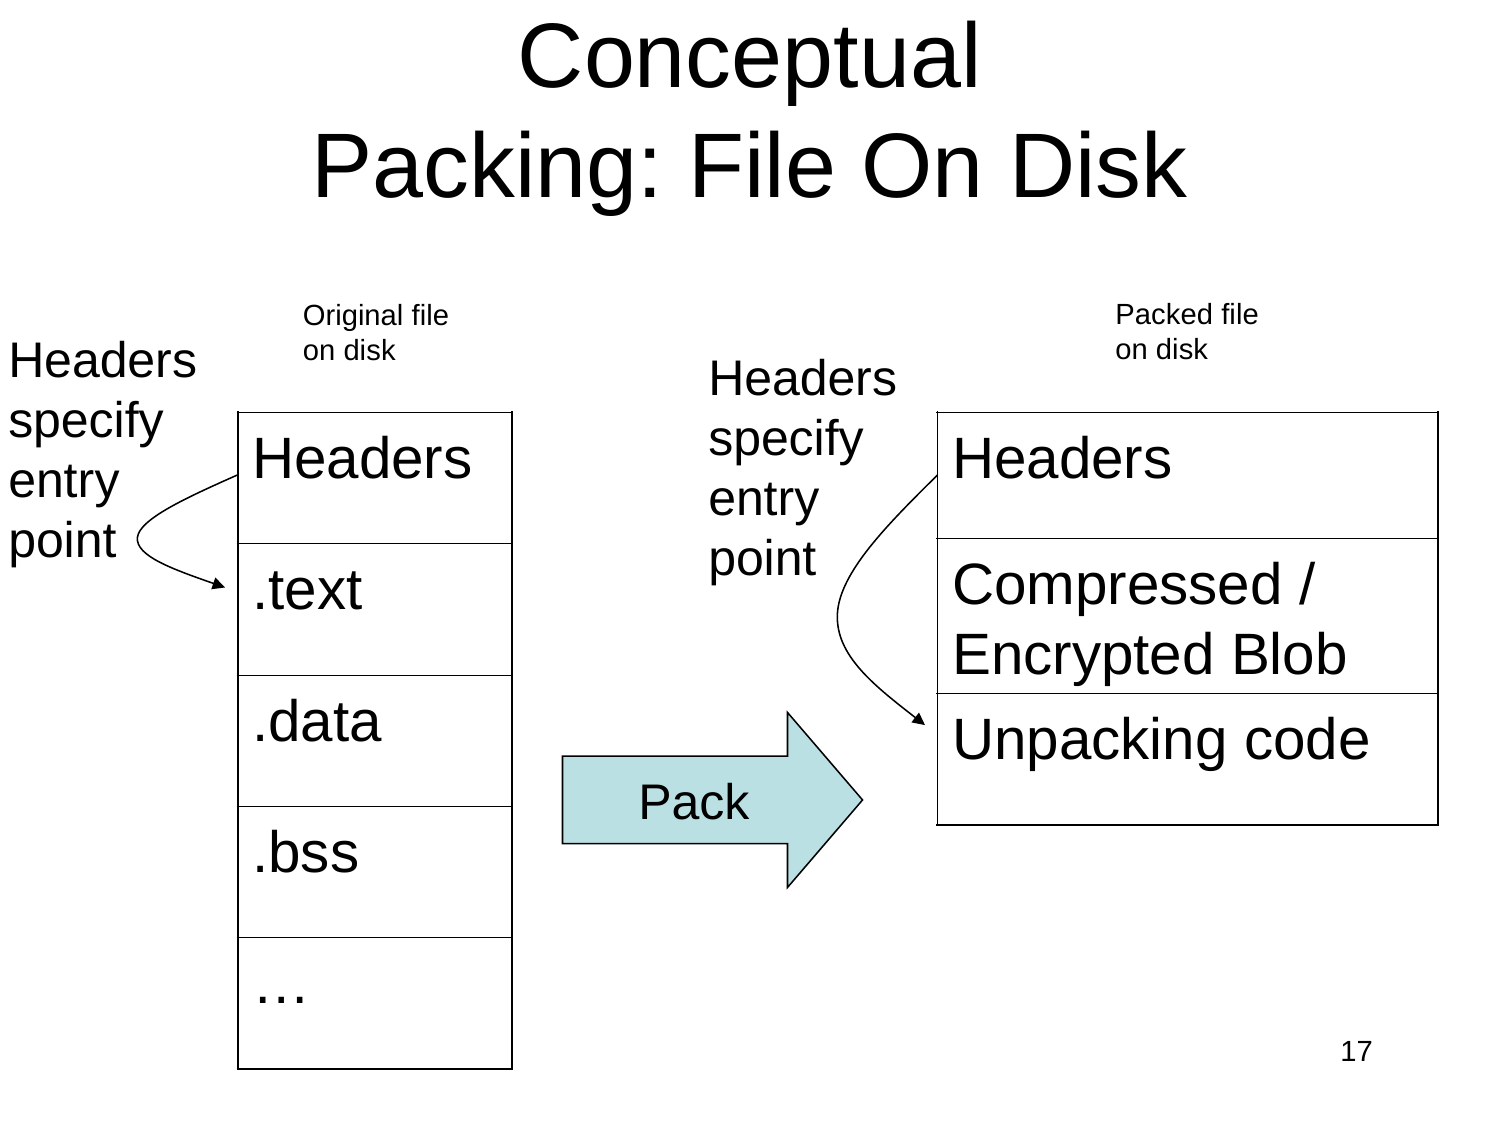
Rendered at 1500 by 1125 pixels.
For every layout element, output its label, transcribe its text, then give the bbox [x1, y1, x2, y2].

table_header Headers [239, 413, 511, 543]
text_box <number> [1074, 1025, 1388, 1101]
text_box Headers specify entry point [0, 320, 213, 576]
text_box Pack [562, 712, 863, 888]
text_box Headers specify entry point [693, 337, 913, 593]
text_box Original file on disk [288, 289, 465, 375]
title Conceptual Packing: File On Disk [112, 0, 1388, 224]
table_header Headers [938, 413, 1437, 538]
table_cell Unpacking code [938, 694, 1437, 824]
table_cell .text [239, 544, 511, 675]
text_box Headers specify entry point [844, 502, 913, 593]
text_box Packed file on disk [1100, 287, 1274, 373]
table_cell … [239, 938, 511, 1068]
table_cell Compressed / Encrypted Blob [938, 539, 1437, 693]
table_cell .bss [239, 807, 511, 937]
table_cell .data [239, 676, 511, 806]
text_box Headers specify entry point [139, 488, 213, 576]
